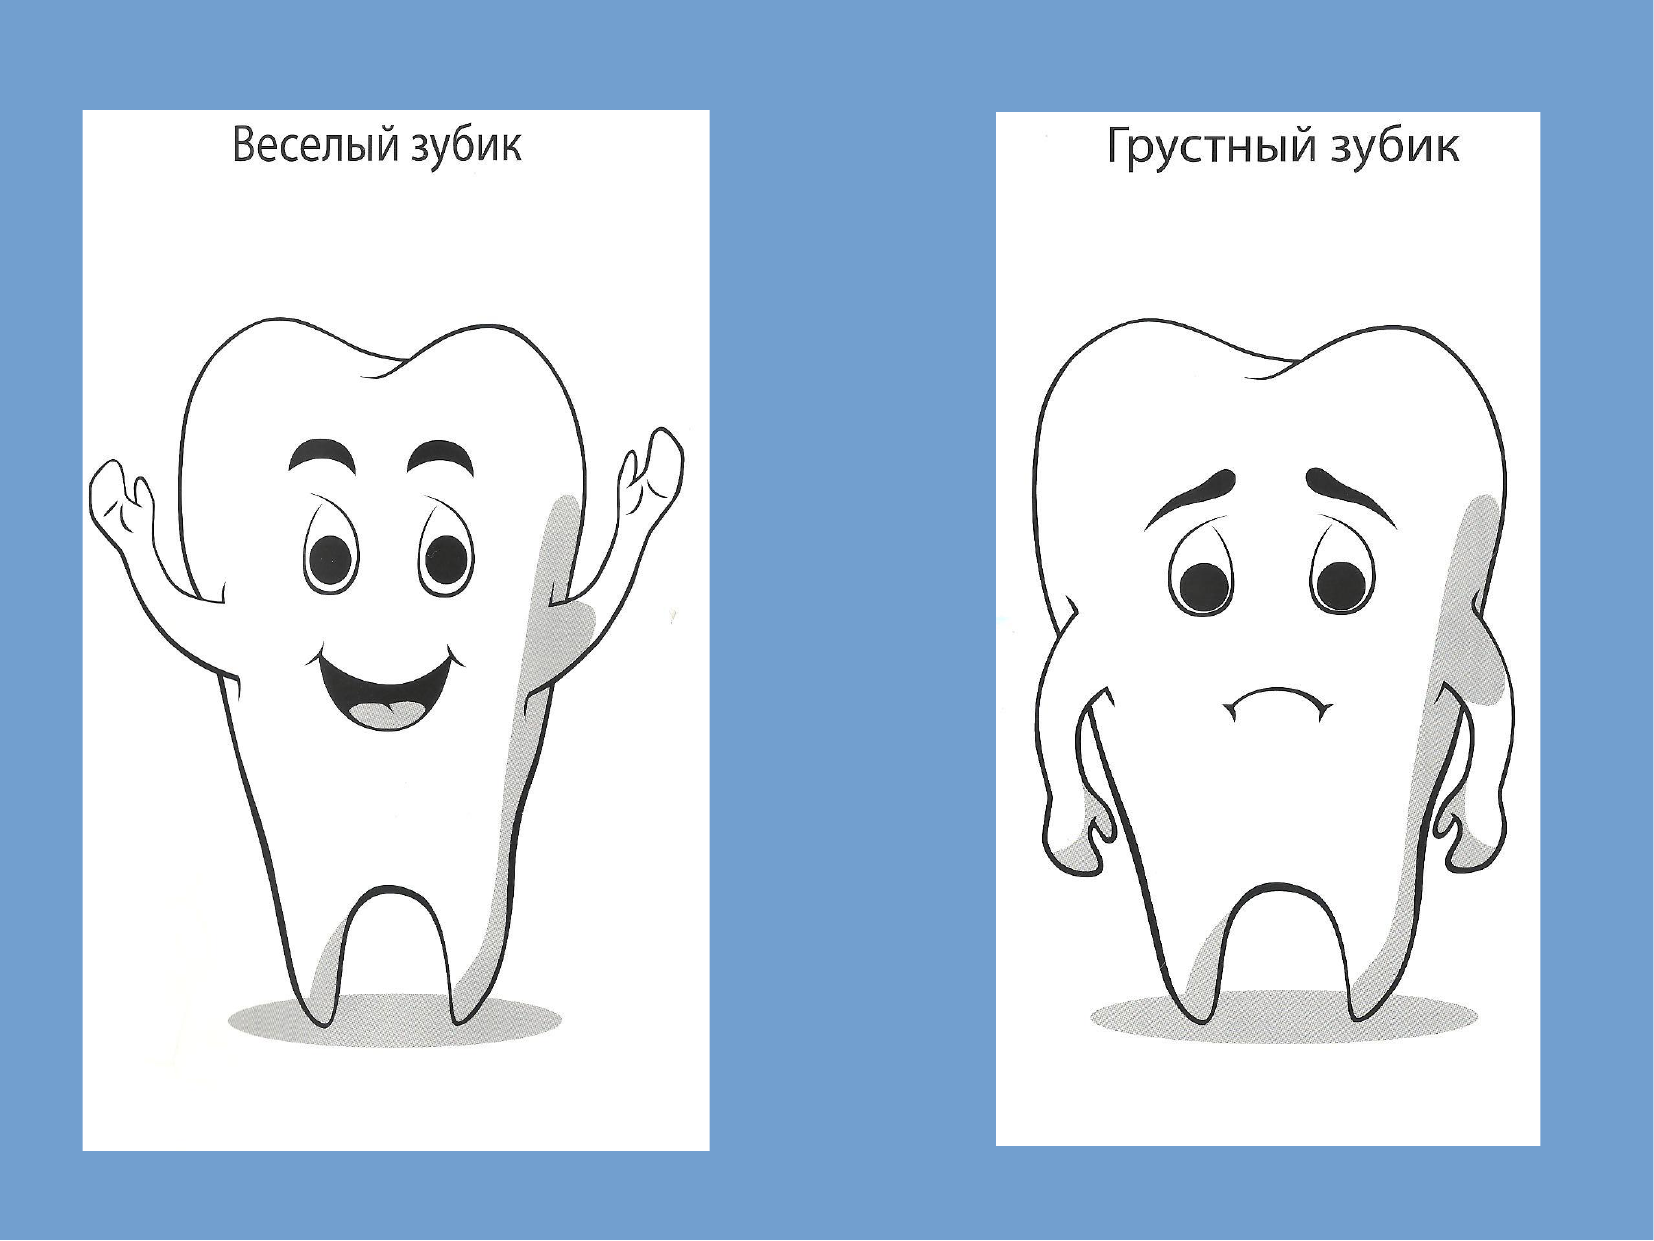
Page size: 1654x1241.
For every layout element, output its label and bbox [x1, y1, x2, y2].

picture [82, 110, 710, 1151]
picture [996, 112, 1541, 1146]
